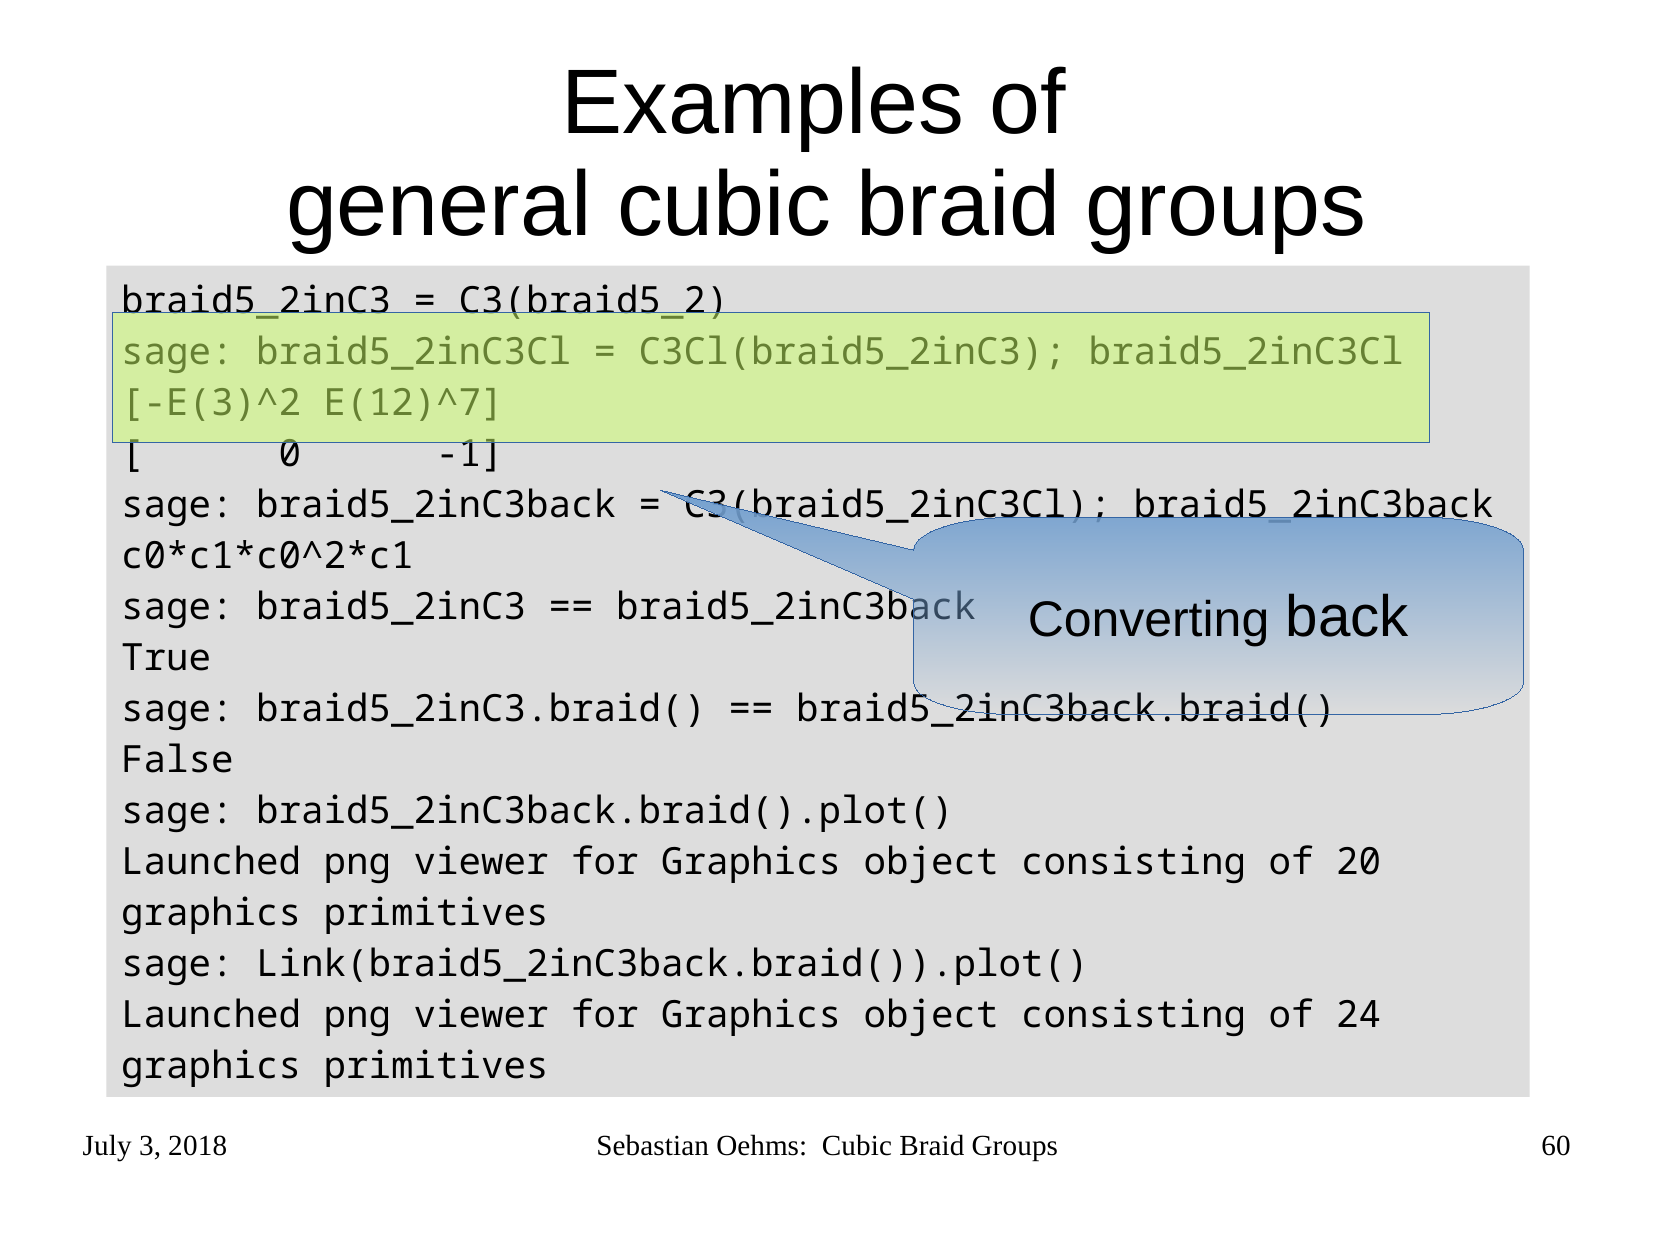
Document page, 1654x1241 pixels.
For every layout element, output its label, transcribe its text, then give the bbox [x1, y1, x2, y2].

title Examples of general cubic braid groups [82, 49, 1571, 257]
text_box Converting back [660, 490, 1524, 715]
text_box braid5_2inC3 = C3(braid5_2) sage: braid5_2inC3Cl = C3Cl(braid5_2inC3); braid5_2inC3Cl [-E(3)^2 E(12)^7] [ 0 -1] sage: braid5_2inC3back = C3(braid5_2inC3Cl); braid5_2inC3back c0*c1*c0^2*c1 sage: braid5_2inC3 == braid5_2inC3back True sage: braid5_2inC3.braid() == braid5_2inC3back.braid() False sage: braid5_2inC3back.braid().plot() Launched png viewer for Graphics object consisting of 20 graphics primitives sage: Link(braid5_2inC3back.braid()).plot() Launched png viewer for Graphics object consisting of 24 graphics primitives [106, 265, 1530, 1051]
text_box [112, 312, 1430, 443]
